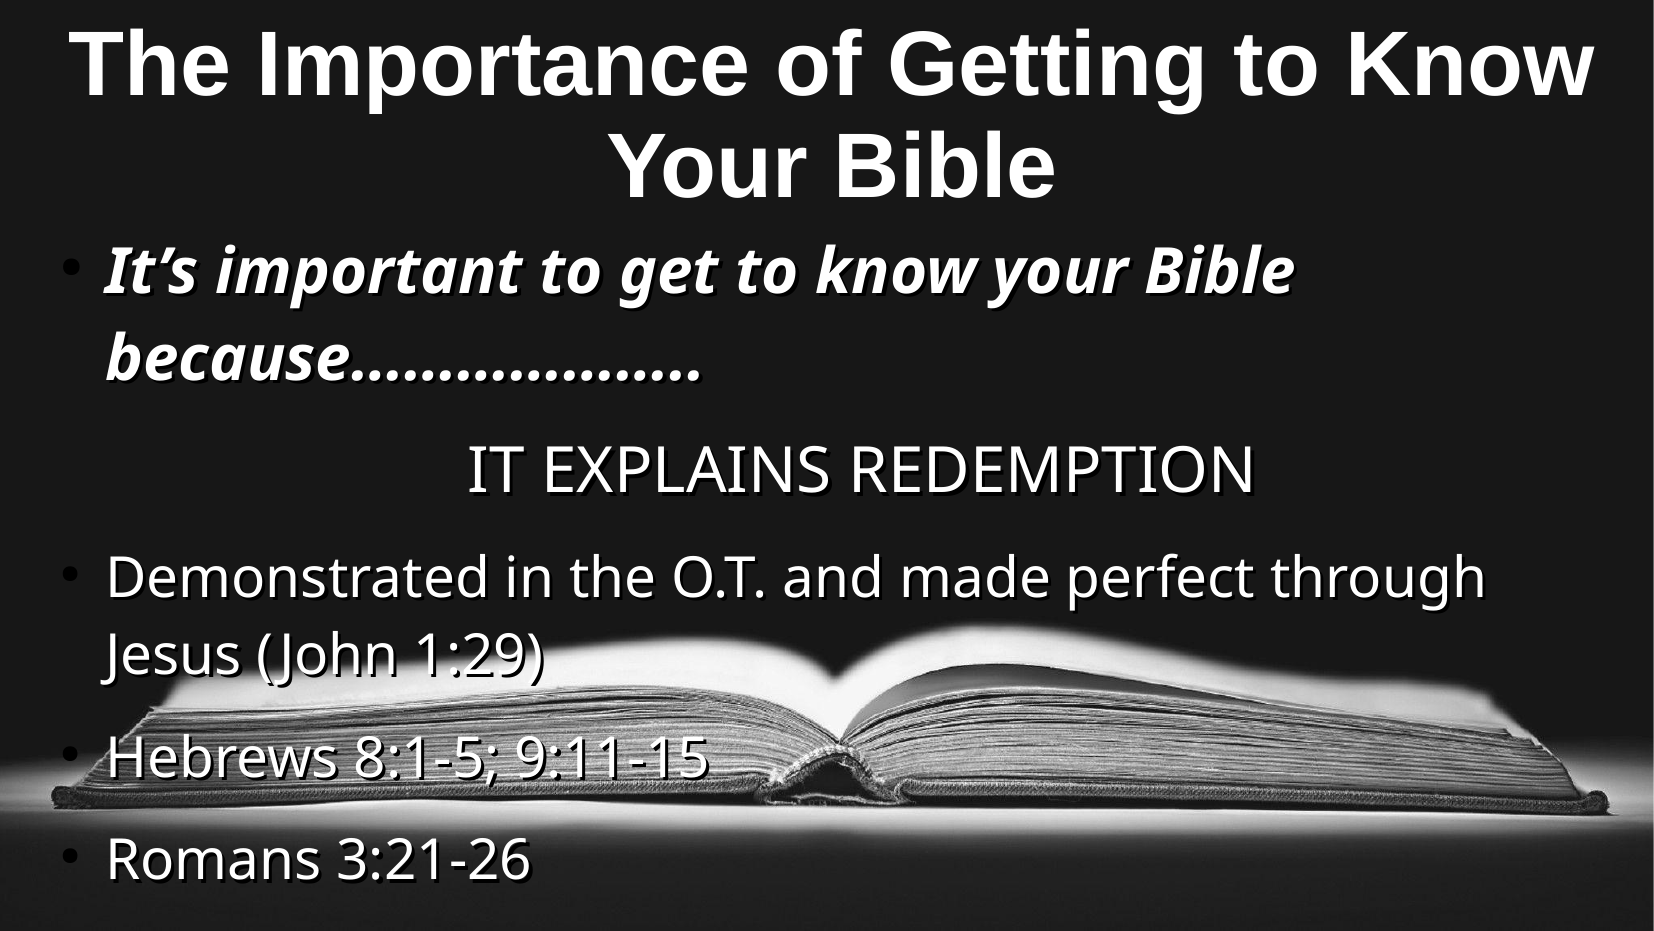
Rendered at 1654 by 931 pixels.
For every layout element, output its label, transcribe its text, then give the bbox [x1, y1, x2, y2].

list It’s important to get to know your Bible because……………….. IT EXPLAINS REDEMPTION Demonstrated in the O.T. and made perfect through Jesus (John 1:29) Hebrews 8:1-5; 9:11-15 Romans 3:21-26 [45, 225, 1621, 901]
picture [0, 0, 1654, 931]
title The Importance of Getting to Know Your Bible [45, 12, 1621, 218]
